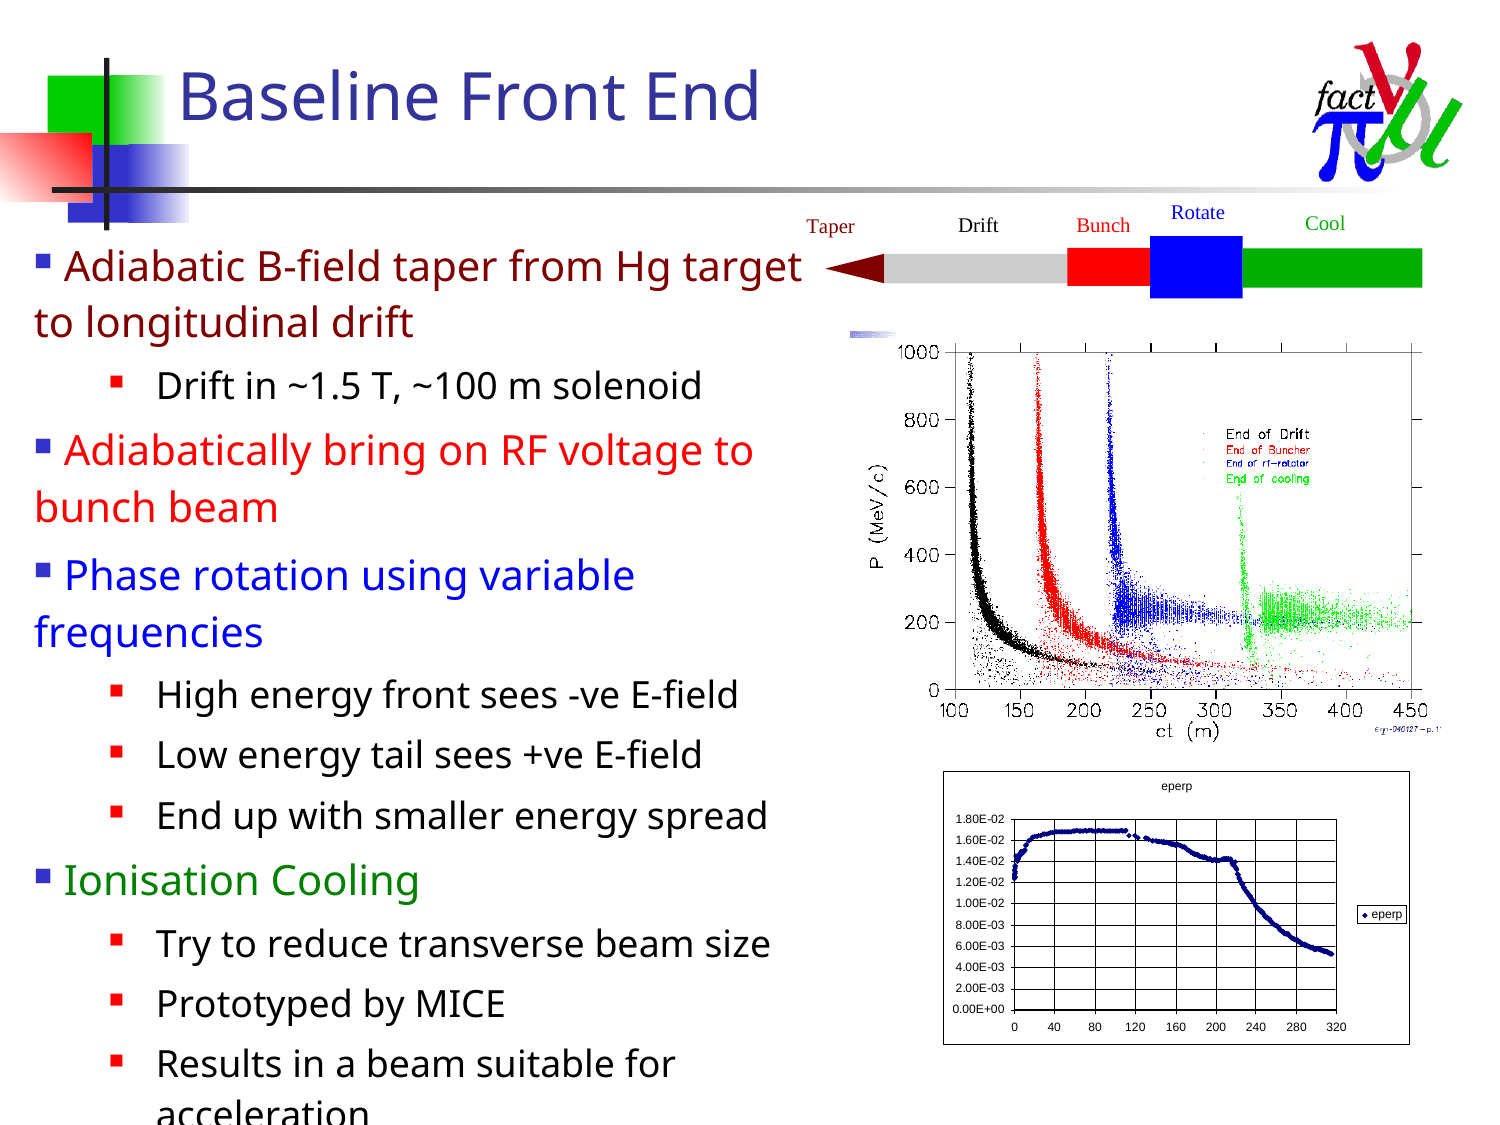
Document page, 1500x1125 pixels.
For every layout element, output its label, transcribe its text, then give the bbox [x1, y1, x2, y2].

title Baseline Front End [162, 0, 1441, 148]
chart [938, 767, 1414, 1049]
text_box [851, 236, 1423, 299]
text_box Drift [943, 206, 1030, 245]
text_box Taper [791, 207, 870, 246]
picture [851, 331, 1441, 751]
text_box Bunch [1061, 206, 1146, 245]
text_box Rotate [1156, 193, 1240, 232]
picture [1312, 41, 1463, 188]
text_box Cool [1290, 204, 1458, 243]
list Adiabatic B-field taper from Hg target to longitudinal drift Drift in ~1.5 T, ~100 m solenoid Adiabatically bring on RF voltage to bunch beam Phase rotation using variable frequencies High energy front sees -ve E-field Low energy tail sees +ve E-field End up with smaller energy spread Ionisation Cooling Try to reduce transverse beam size Prototyped by MICE Results in a beam suitable for acceleration [34, 236, 851, 1021]
